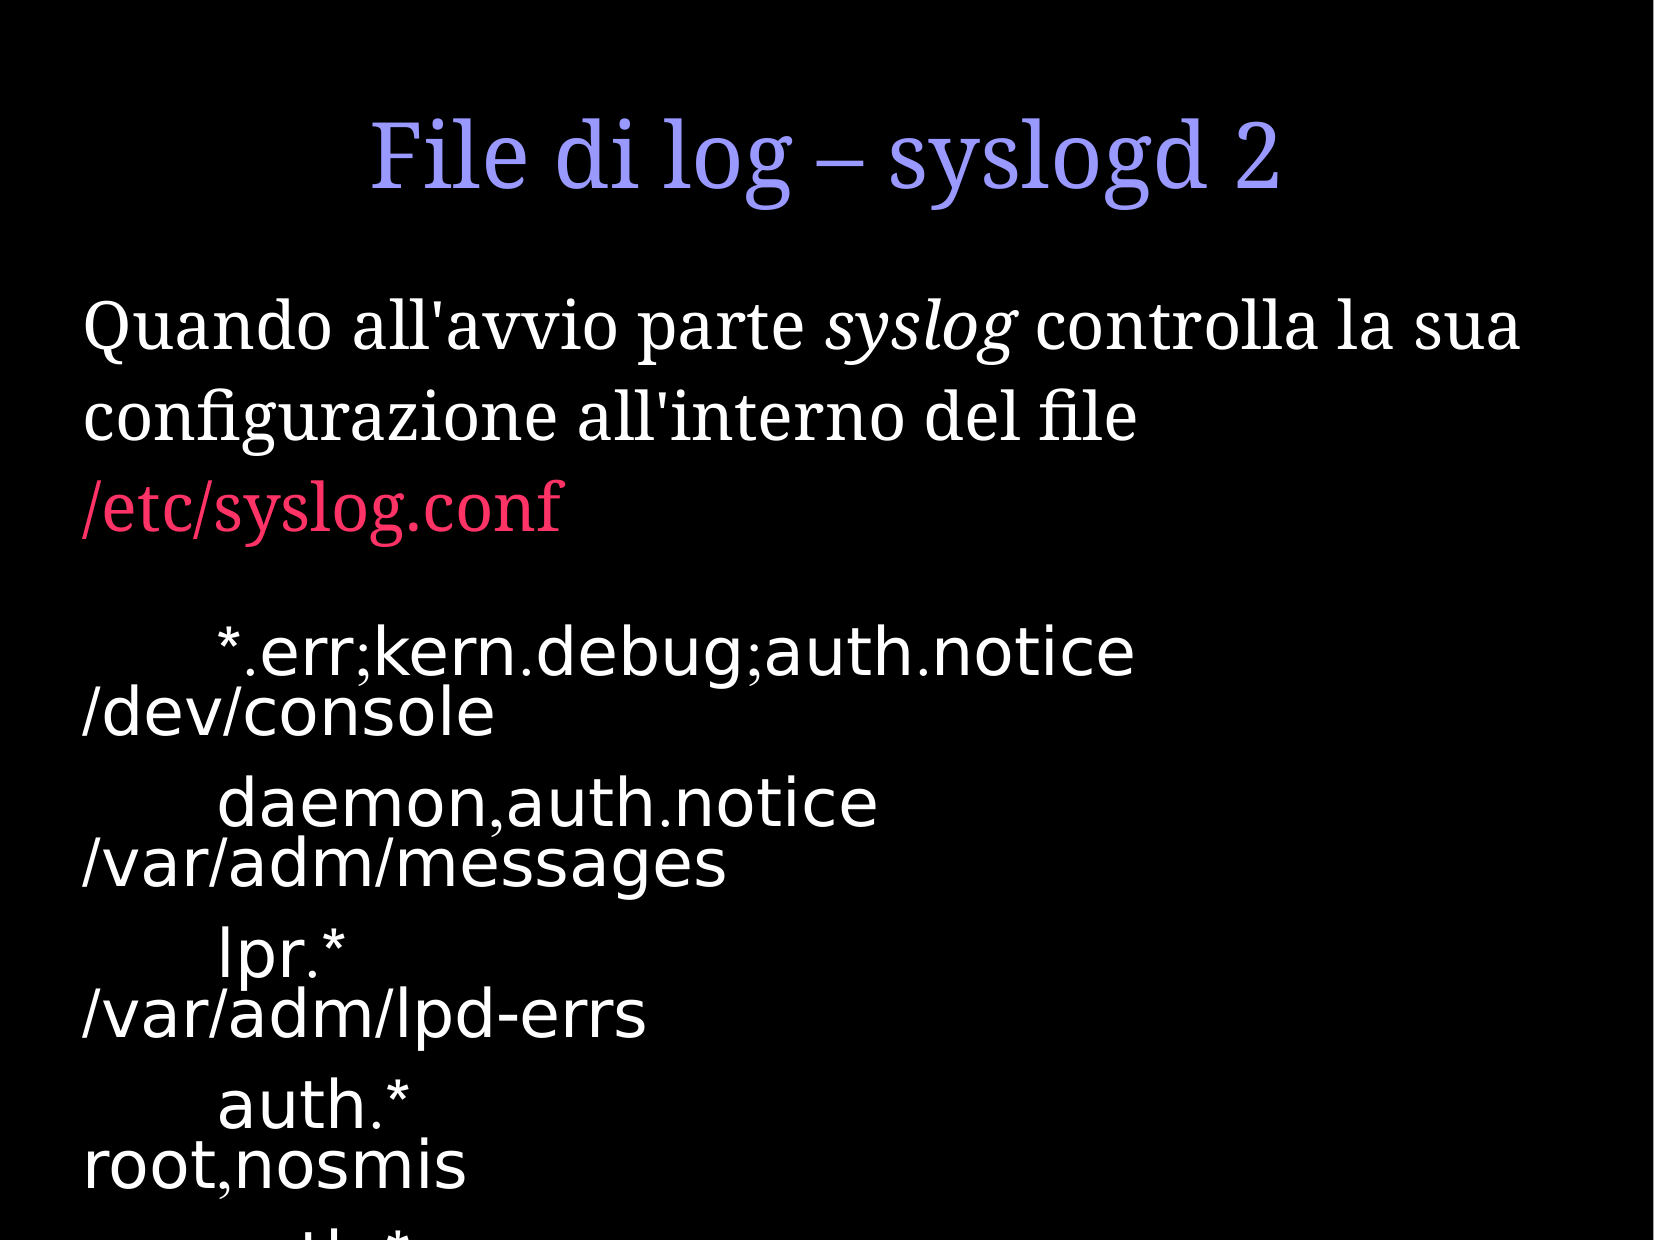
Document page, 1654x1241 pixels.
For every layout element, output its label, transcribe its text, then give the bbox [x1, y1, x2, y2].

list Quando all'avvio parte syslog controlla la sua configurazione all'interno del file /etc/syslog.conf *.err;kern.debug;auth.notice /dev/console daemon,auth.notice /var/adm/messages lpr.* /var/adm/lpd-errs auth.* root,nosmis auth.* @prep.ai.mit.edu *.emerg * *.alert |dectalker mark.* /dev/console [82, 278, 1571, 1206]
title File di log – syslogd 2 [82, 56, 1571, 250]
